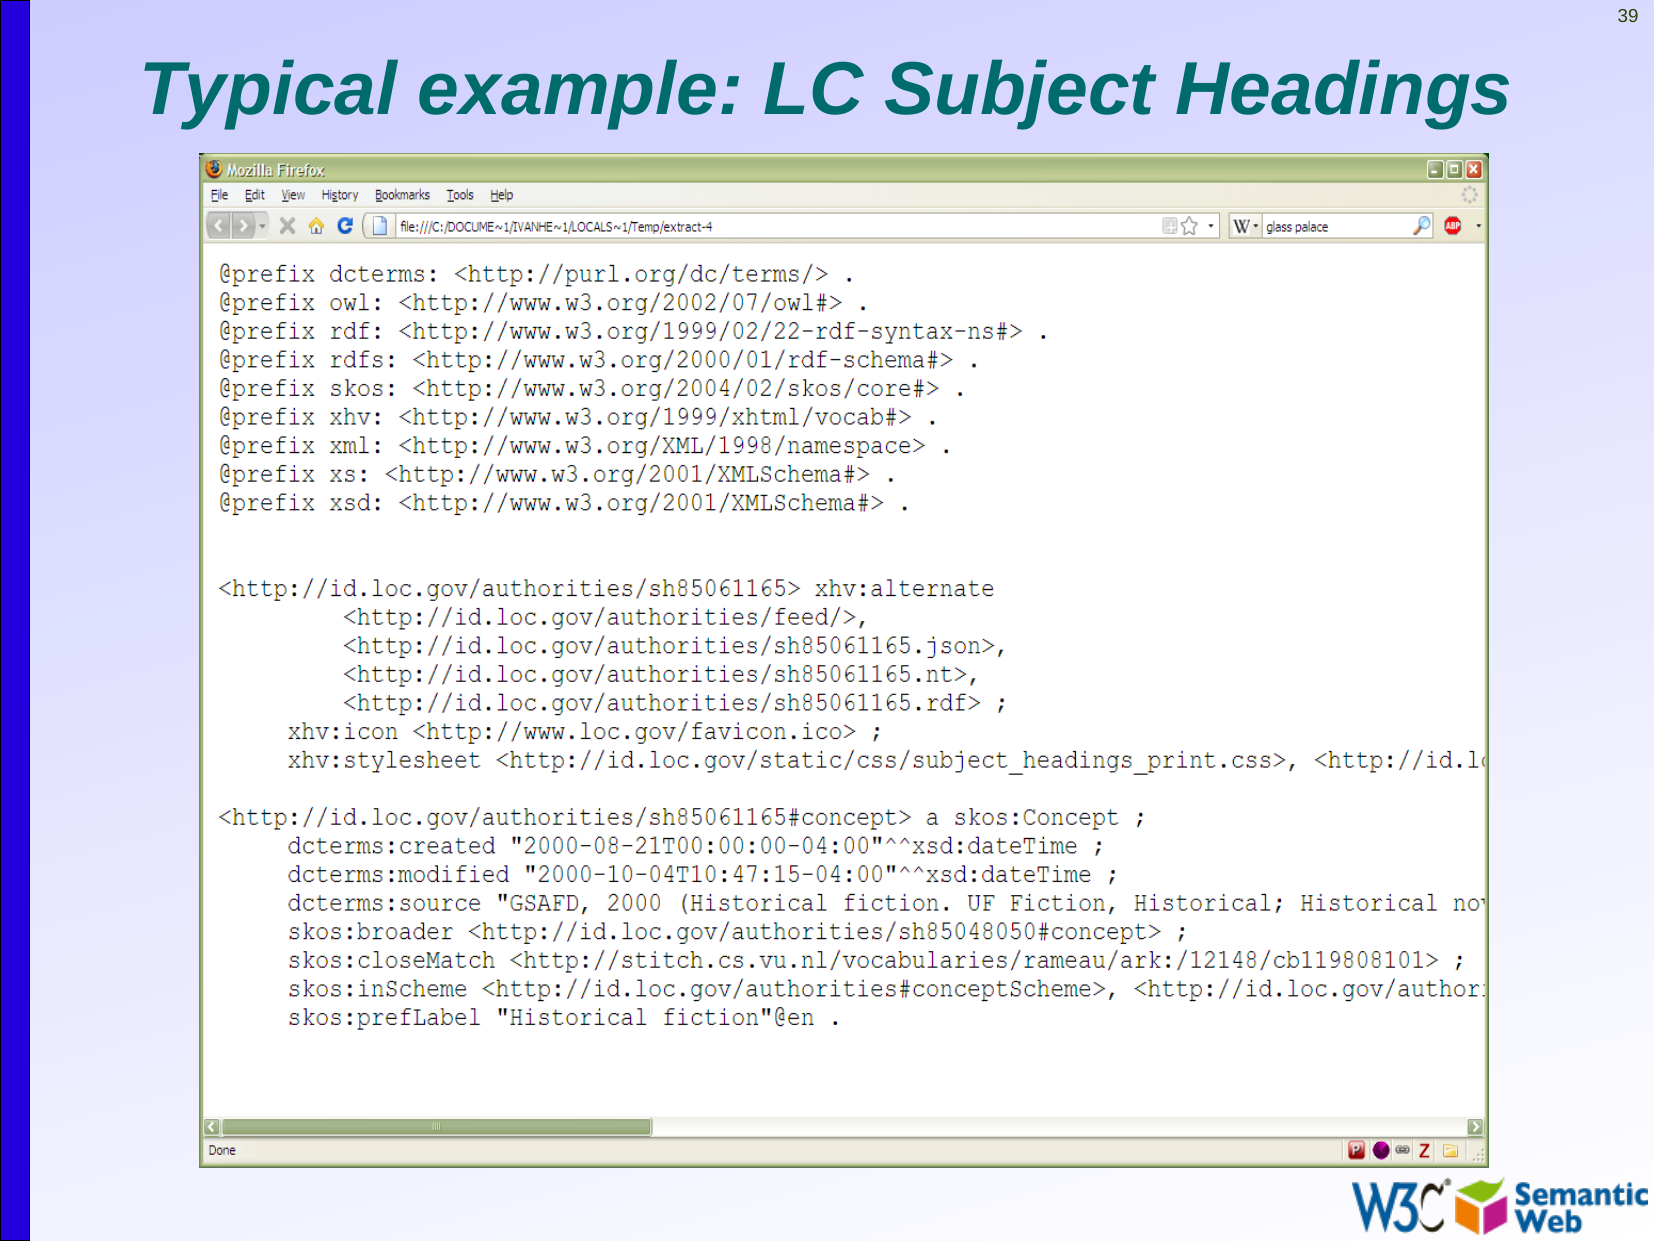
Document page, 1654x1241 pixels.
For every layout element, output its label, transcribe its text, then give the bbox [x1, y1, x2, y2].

picture [199, 153, 1489, 1169]
title Typical example: LC Subject Headings [0, 20, 1654, 154]
picture [1352, 1175, 1648, 1235]
